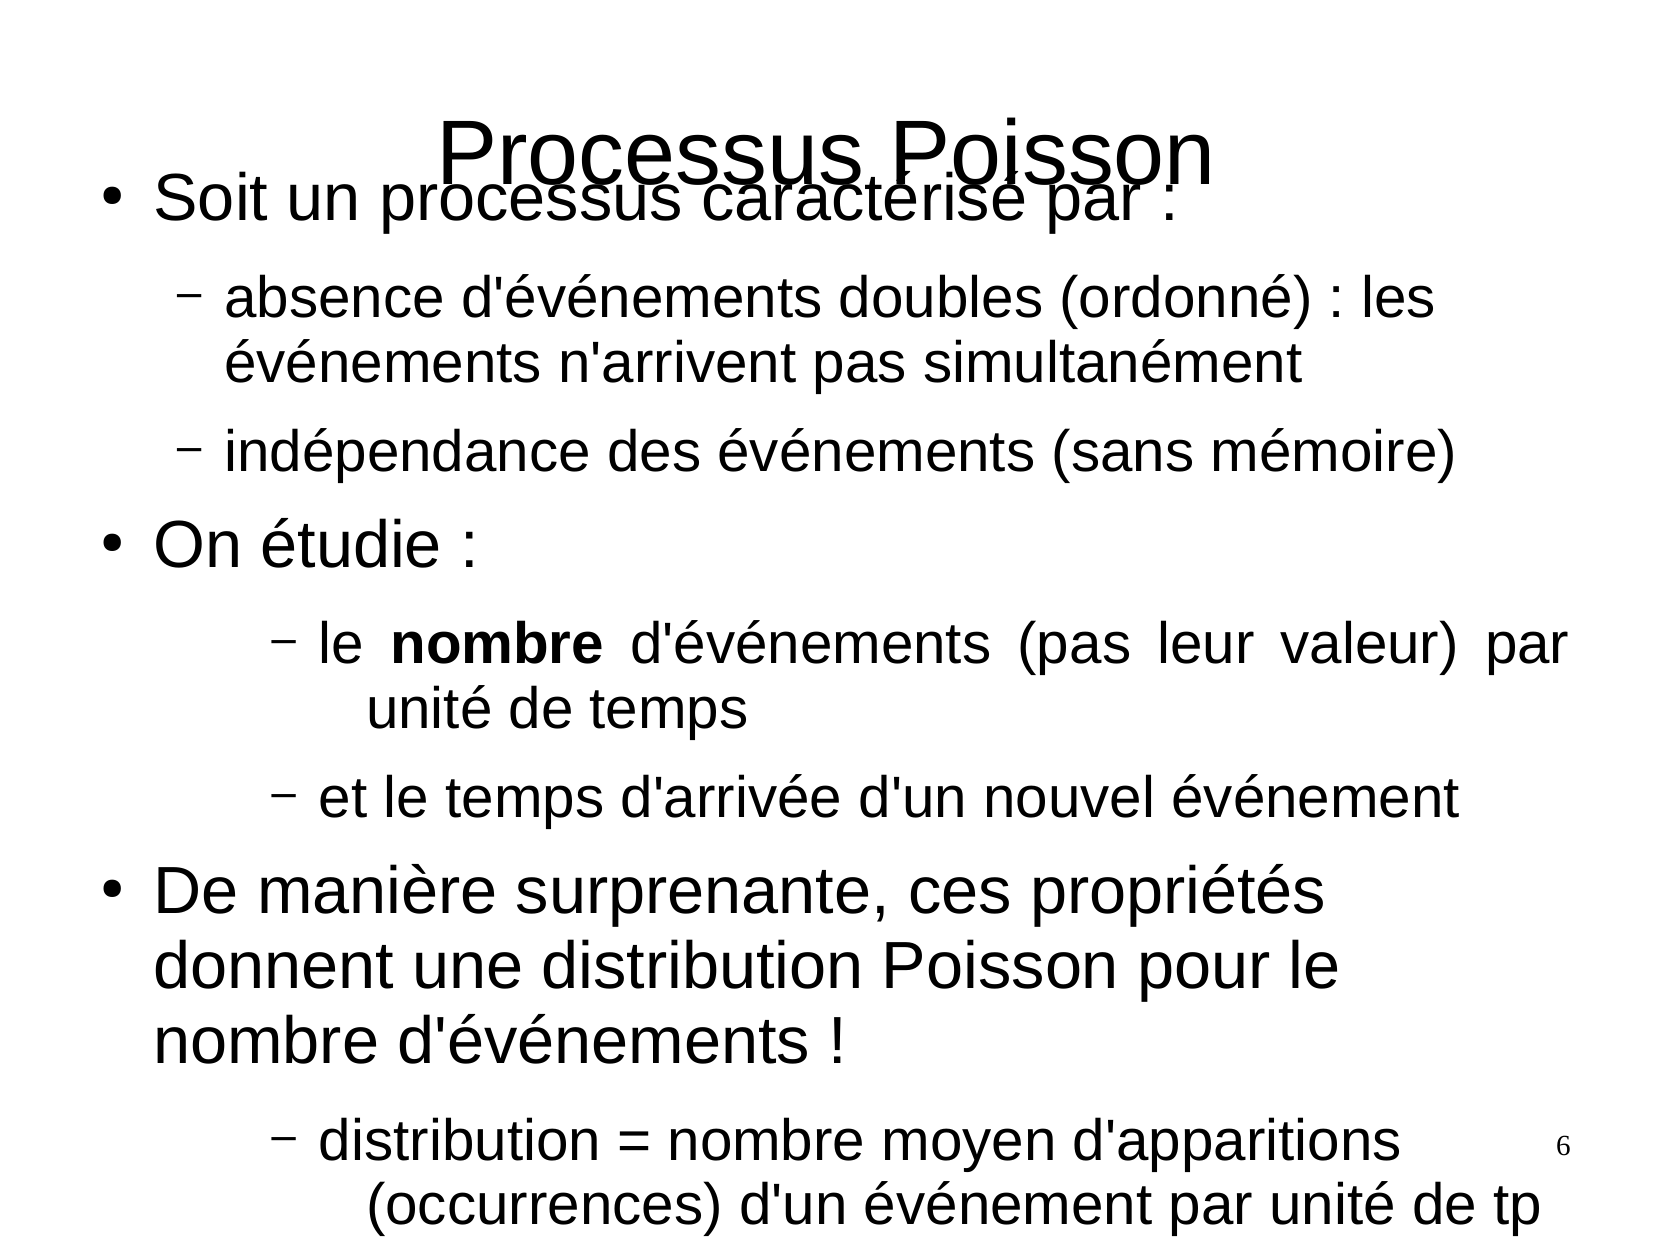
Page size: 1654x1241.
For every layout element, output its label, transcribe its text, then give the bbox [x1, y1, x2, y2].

title Processus Poisson [82, 56, 1571, 160]
list Soit un processus caractérisé par : absence d'événements doubles (ordonné) : les événements n'arrivent pas simultanément indépendance des événements (sans mémoire) On étudie : le nombre d'événements (pas leur valeur) par unité de temps et le temps d'arrivée d'un nouvel événement De manière surprenante, ces propriétés donnent une distribution Poisson pour le nombre d'événements ! distribution = nombre moyen d'apparitions (occurrences) d'un événement par unité de tp [82, 160, 1571, 1238]
